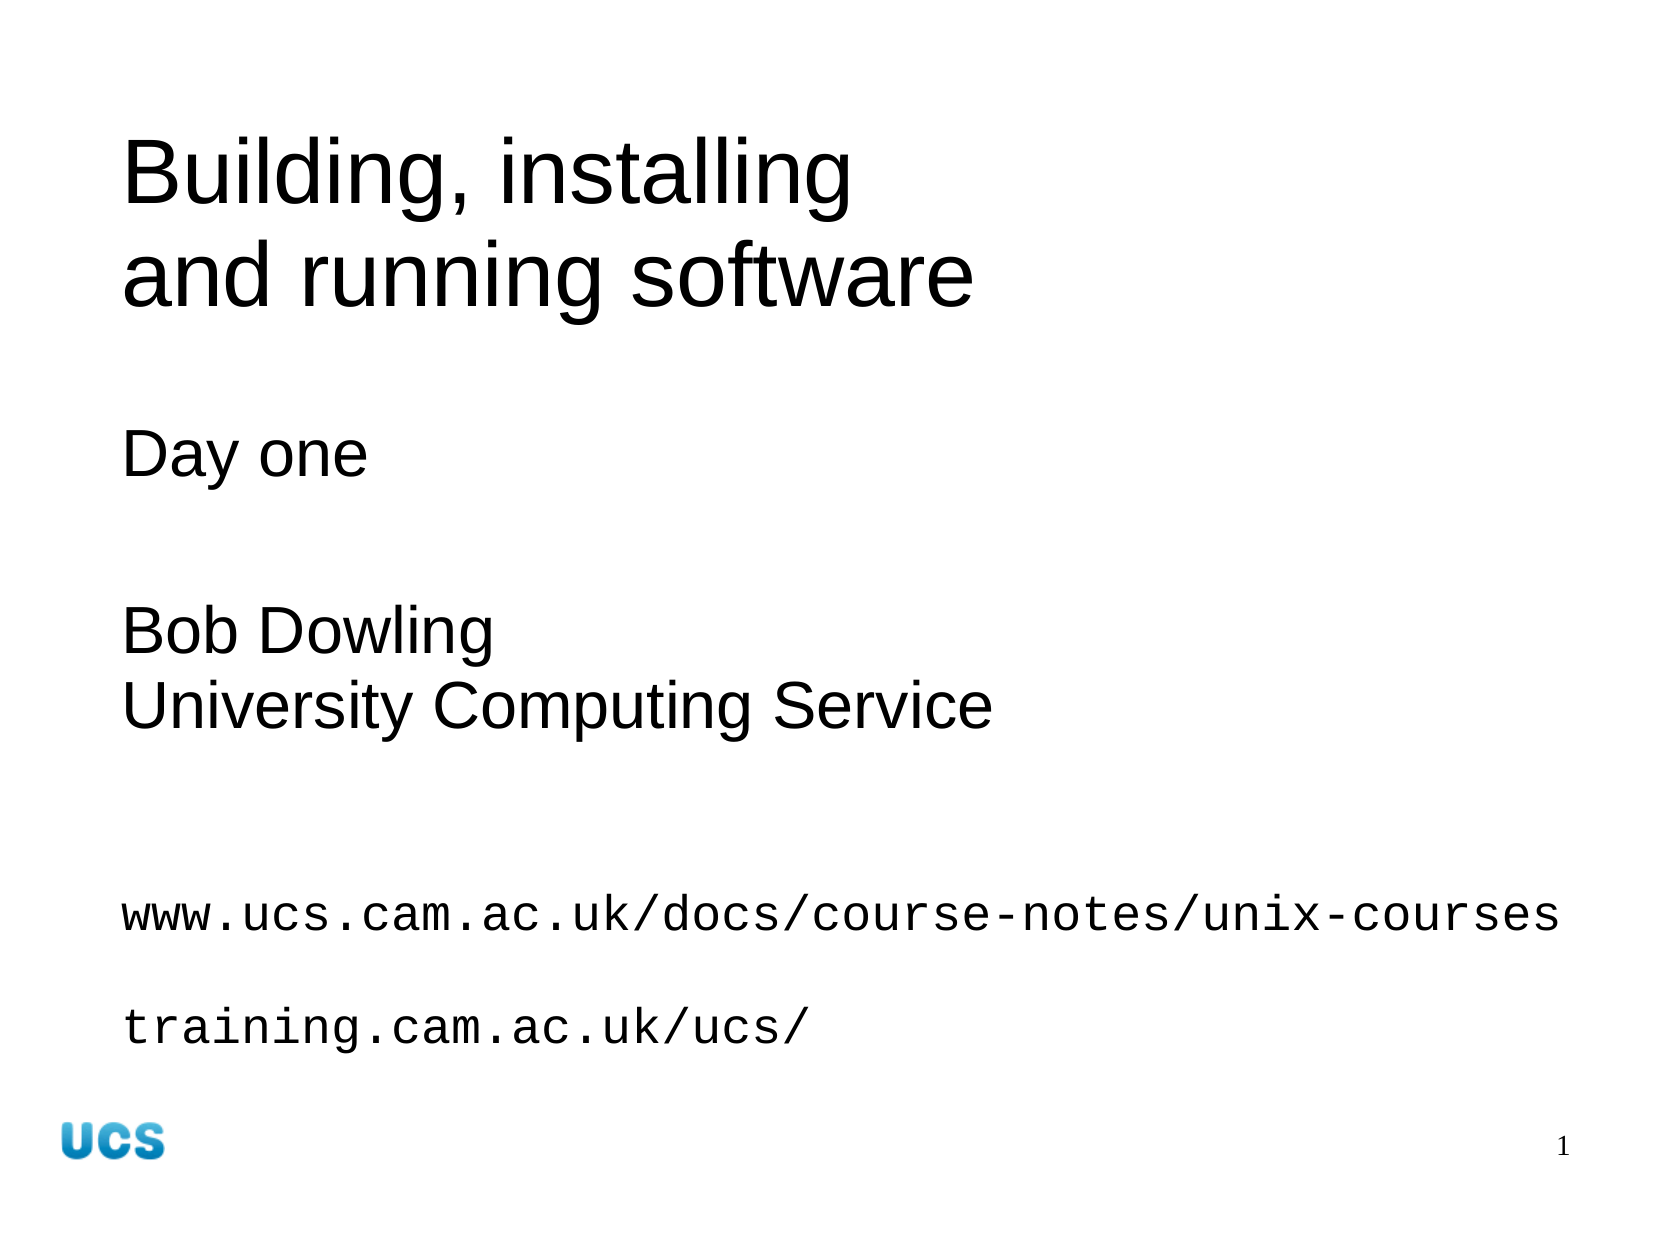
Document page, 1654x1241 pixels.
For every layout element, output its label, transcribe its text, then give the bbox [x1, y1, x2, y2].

text_box Day one [118, 413, 374, 495]
text_box www.ucs.cam.ac.uk/docs/course-notes/unix-courses training.cam.ac.uk/ucs/ [118, 885, 1565, 1063]
text_box Bob Dowling University Computing Service [118, 590, 1001, 747]
text_box Building, installing and running software [118, 118, 981, 330]
picture [61, 1121, 165, 1161]
